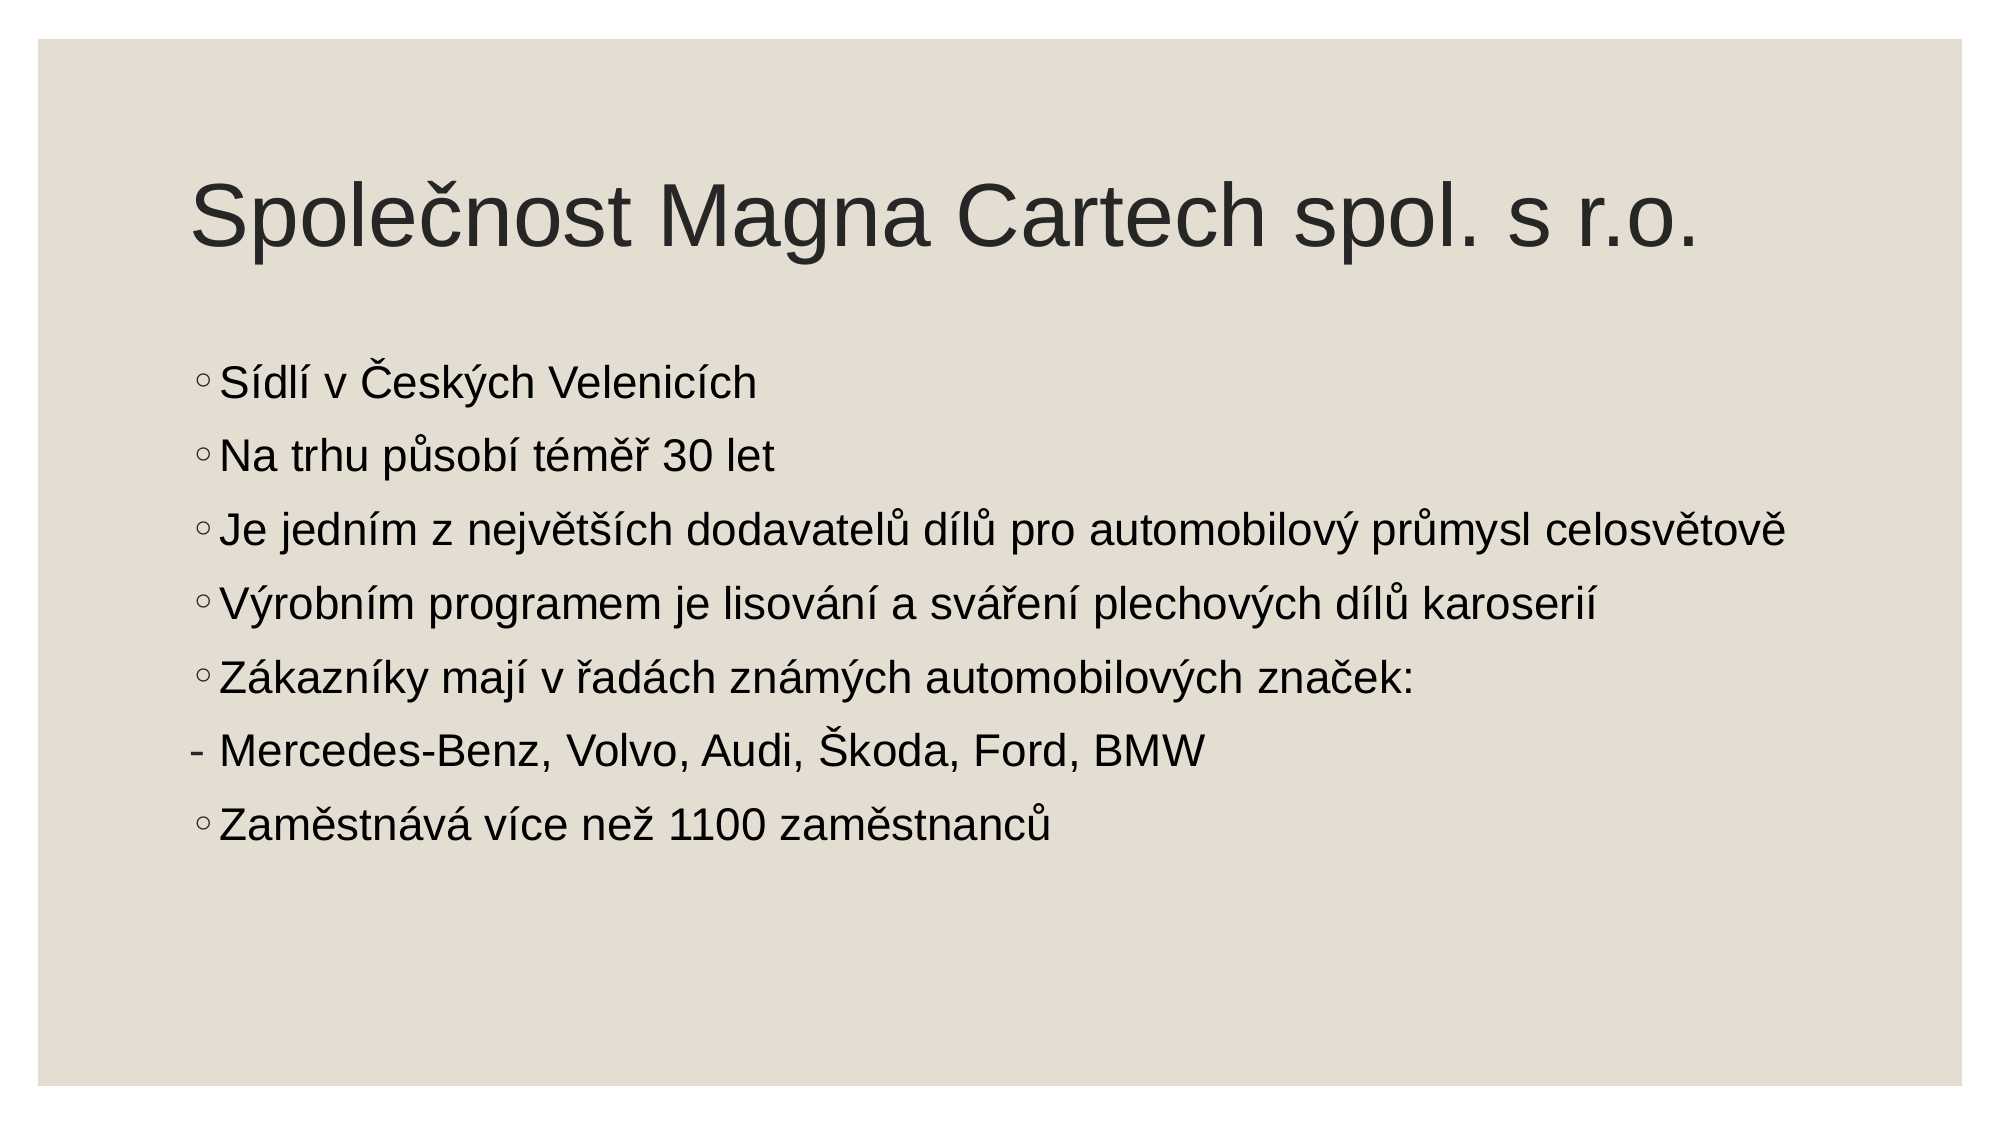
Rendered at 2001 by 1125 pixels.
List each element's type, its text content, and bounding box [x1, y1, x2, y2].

title Společnost Magna Cartech spol. s r.o. [174, 105, 1825, 331]
list Sídlí v Českých Velenicích Na trhu působí téměř 30 let Je jedním z největších dodavatelů dílů pro automobilový průmysl celosvětově Výrobním programem je lisování a sváření plechových dílů karoserií Zákazníky mají v řadách známých automobilových značek: Mercedes-Benz, Volvo, Audi, Škoda, Ford, BMW Zaměstnává více než 1100 zaměstnanců [174, 345, 1825, 991]
